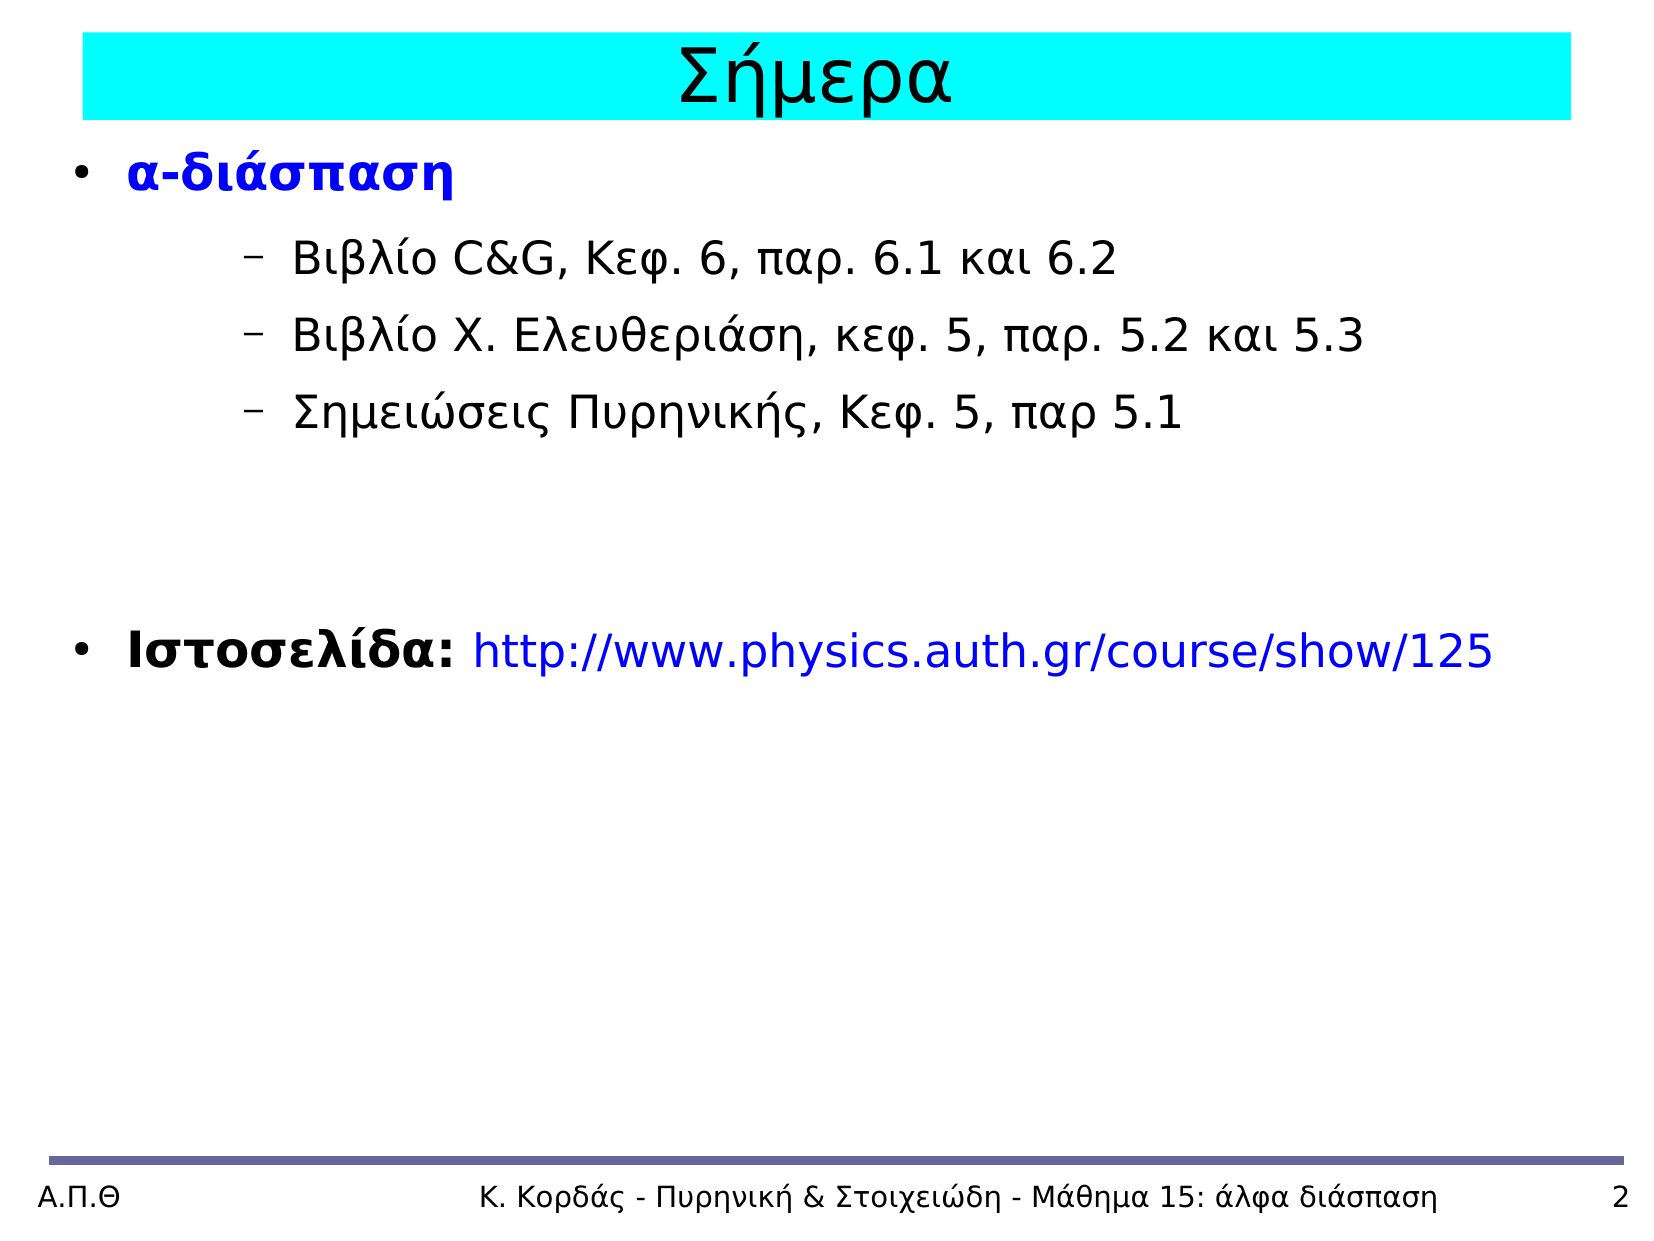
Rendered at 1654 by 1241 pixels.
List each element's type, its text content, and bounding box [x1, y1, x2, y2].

list α-διάσπαση Βιβλίο C&G, Κεφ. 6, παρ. 6.1 και 6.2 Βιβλίο Χ. Ελευθεριάση, κεφ. 5, παρ. 5.2 και 5.3 Σημειώσεις Πυρηνικής, Κεφ. 5, παρ 5.1 Ιστοσελίδα: http://www.physics.auth.gr/course/show/125 [55, 144, 1631, 1106]
title Σήμερα [82, 32, 1571, 120]
